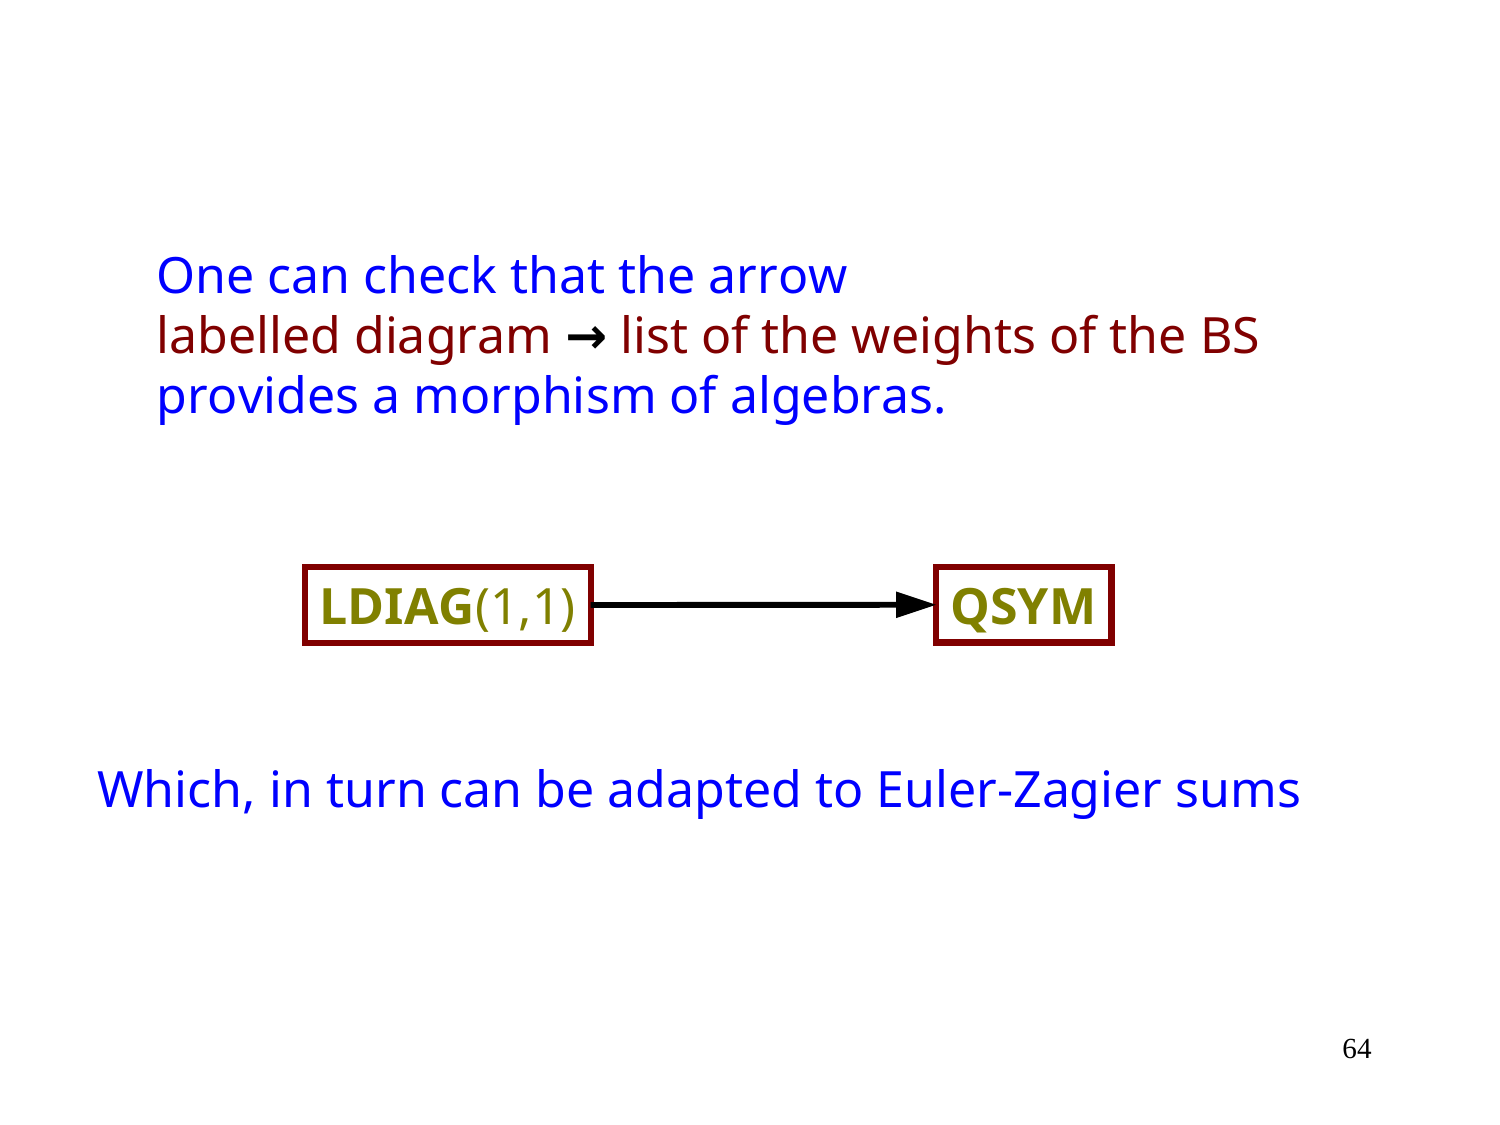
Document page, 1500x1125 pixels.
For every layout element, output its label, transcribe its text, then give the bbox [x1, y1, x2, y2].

text_box One can check that the arrow labelled diagram → list of the weights of the BS provides a morphism of algebras. [141, 235, 1372, 431]
text_box Which, in turn can be adapted to Euler-Zagier sums [82, 749, 1419, 825]
text_box LDIAG(1,1)‏ [305, 567, 591, 643]
text_box QSYM [935, 567, 1112, 643]
